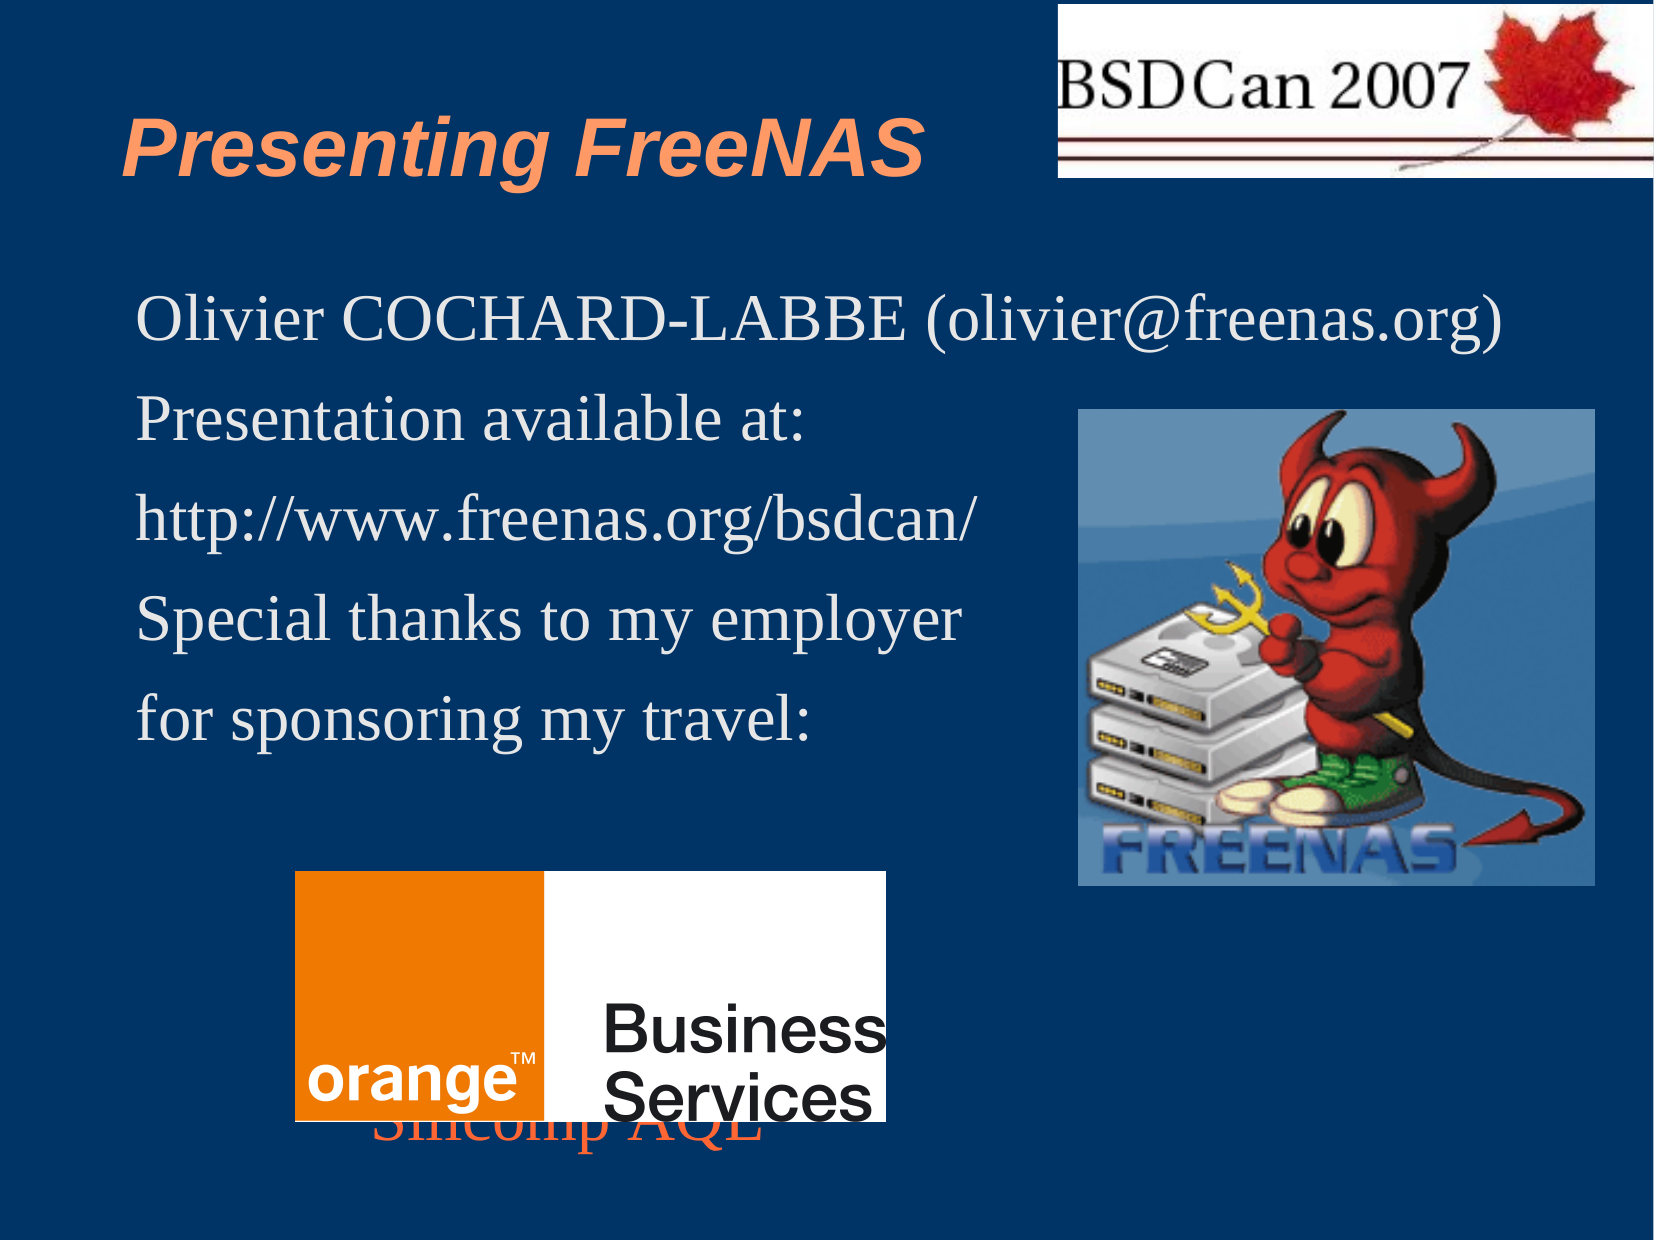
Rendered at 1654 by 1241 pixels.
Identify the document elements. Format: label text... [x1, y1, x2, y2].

title Presenting FreeNAS [121, 46, 1534, 254]
picture [1057, 4, 1654, 178]
picture [1078, 409, 1595, 886]
picture [295, 871, 886, 1123]
list Olivier COCHARD-LABBE (olivier@freenas.org) Presentation available at: http://www.freenas.org/bsdcan/ Special thanks to my employer for sponsoring my travel: Silicomp AQL [118, 284, 1558, 1241]
